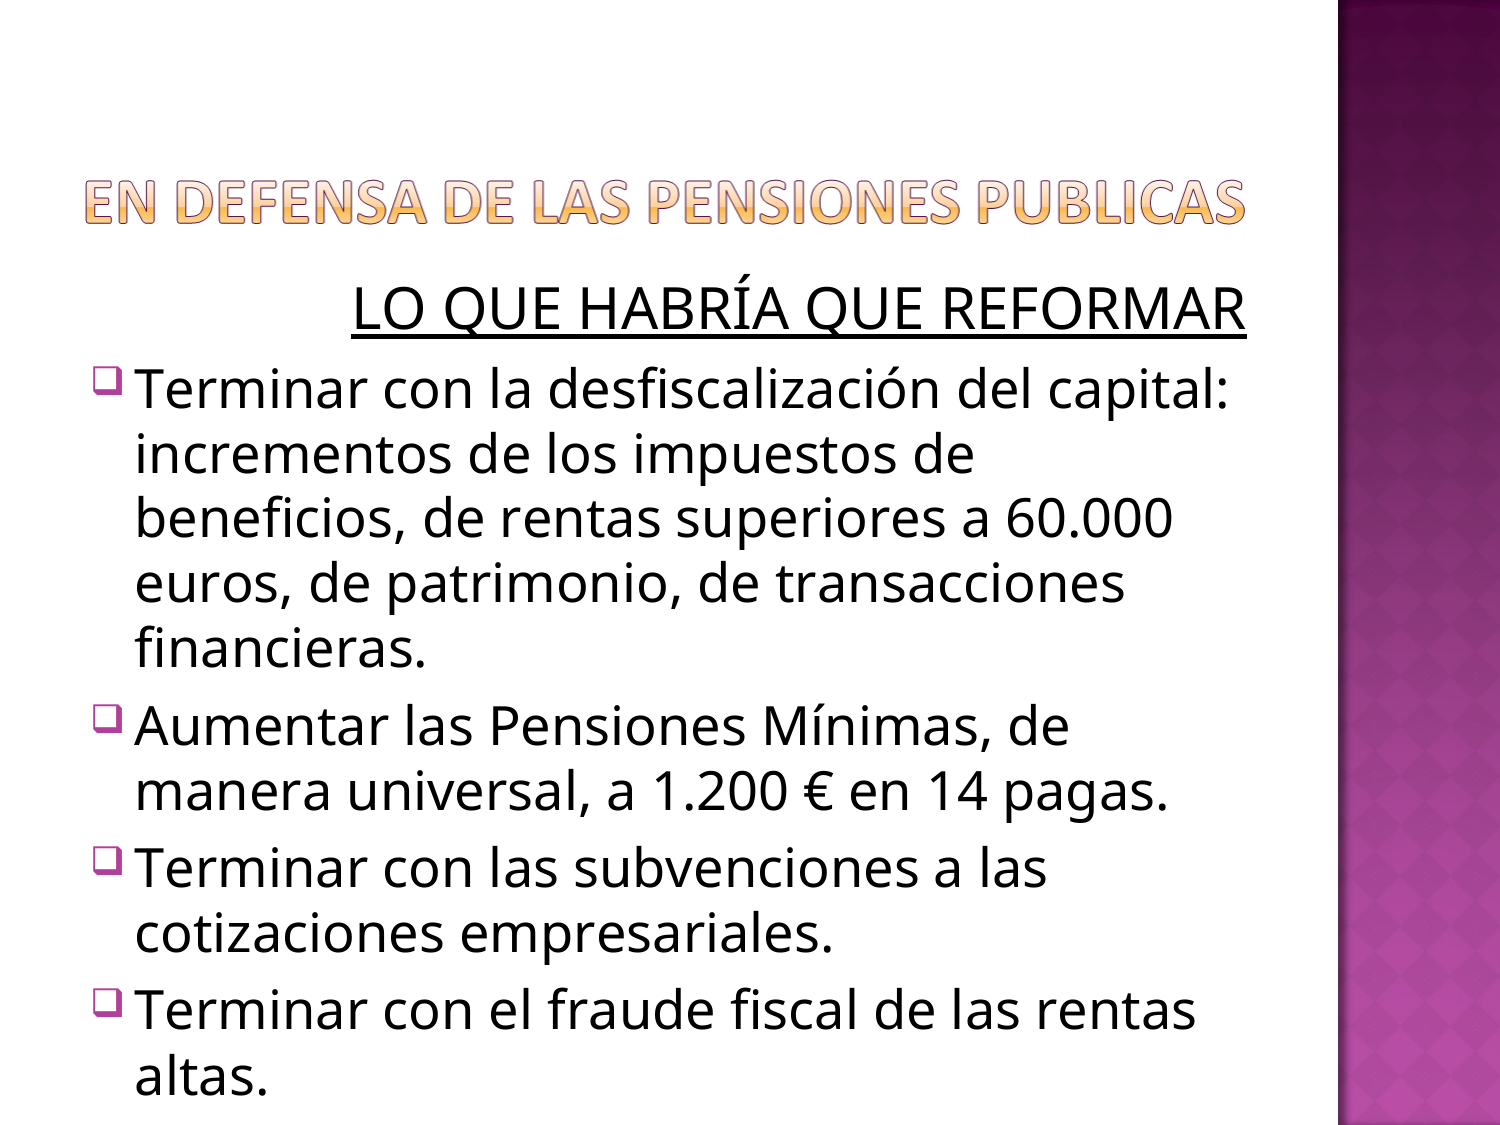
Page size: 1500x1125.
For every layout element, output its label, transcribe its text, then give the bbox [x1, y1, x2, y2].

picture [1337, 0, 1500, 1125]
text_box [41, 52, 1287, 241]
list LO QUE HABRÍA QUE REFORMAR Terminar con la desfiscalización del capital: incrementos de los impuestos de beneficios, de rentas superiores a 60.000 euros, de patrimonio, de transacciones financieras. Aumentar las Pensiones Mínimas, de manera universal, a 1.200 € en 14 pagas. Terminar con las subvenciones a las cotizaciones empresariales. Terminar con el fraude fiscal de las rentas altas. [75, 263, 1263, 1060]
